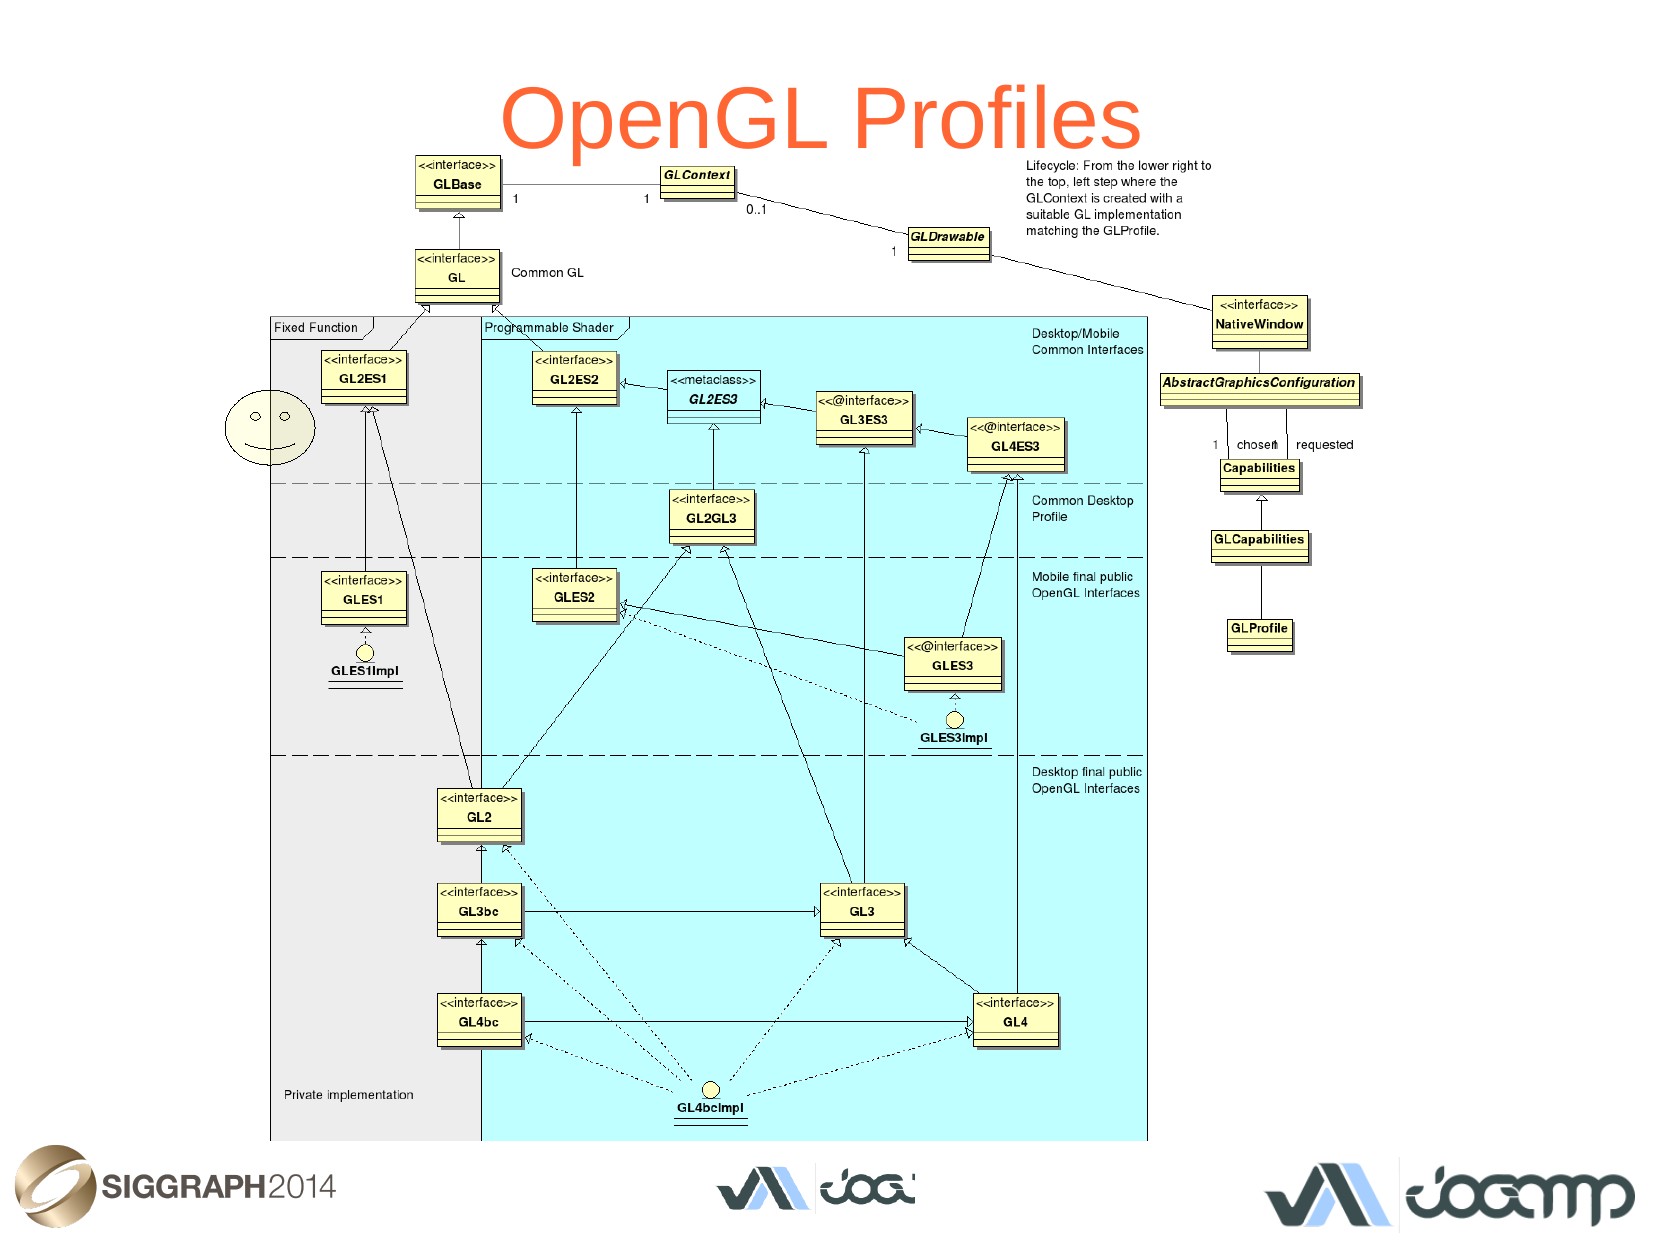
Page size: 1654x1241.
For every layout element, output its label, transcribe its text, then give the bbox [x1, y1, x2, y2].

text_box [225, 390, 316, 466]
picture [7, 181, 1373, 1239]
title OpenGL Profiles [68, 56, 1576, 181]
picture [714, 1163, 916, 1214]
picture [1262, 1157, 1635, 1233]
